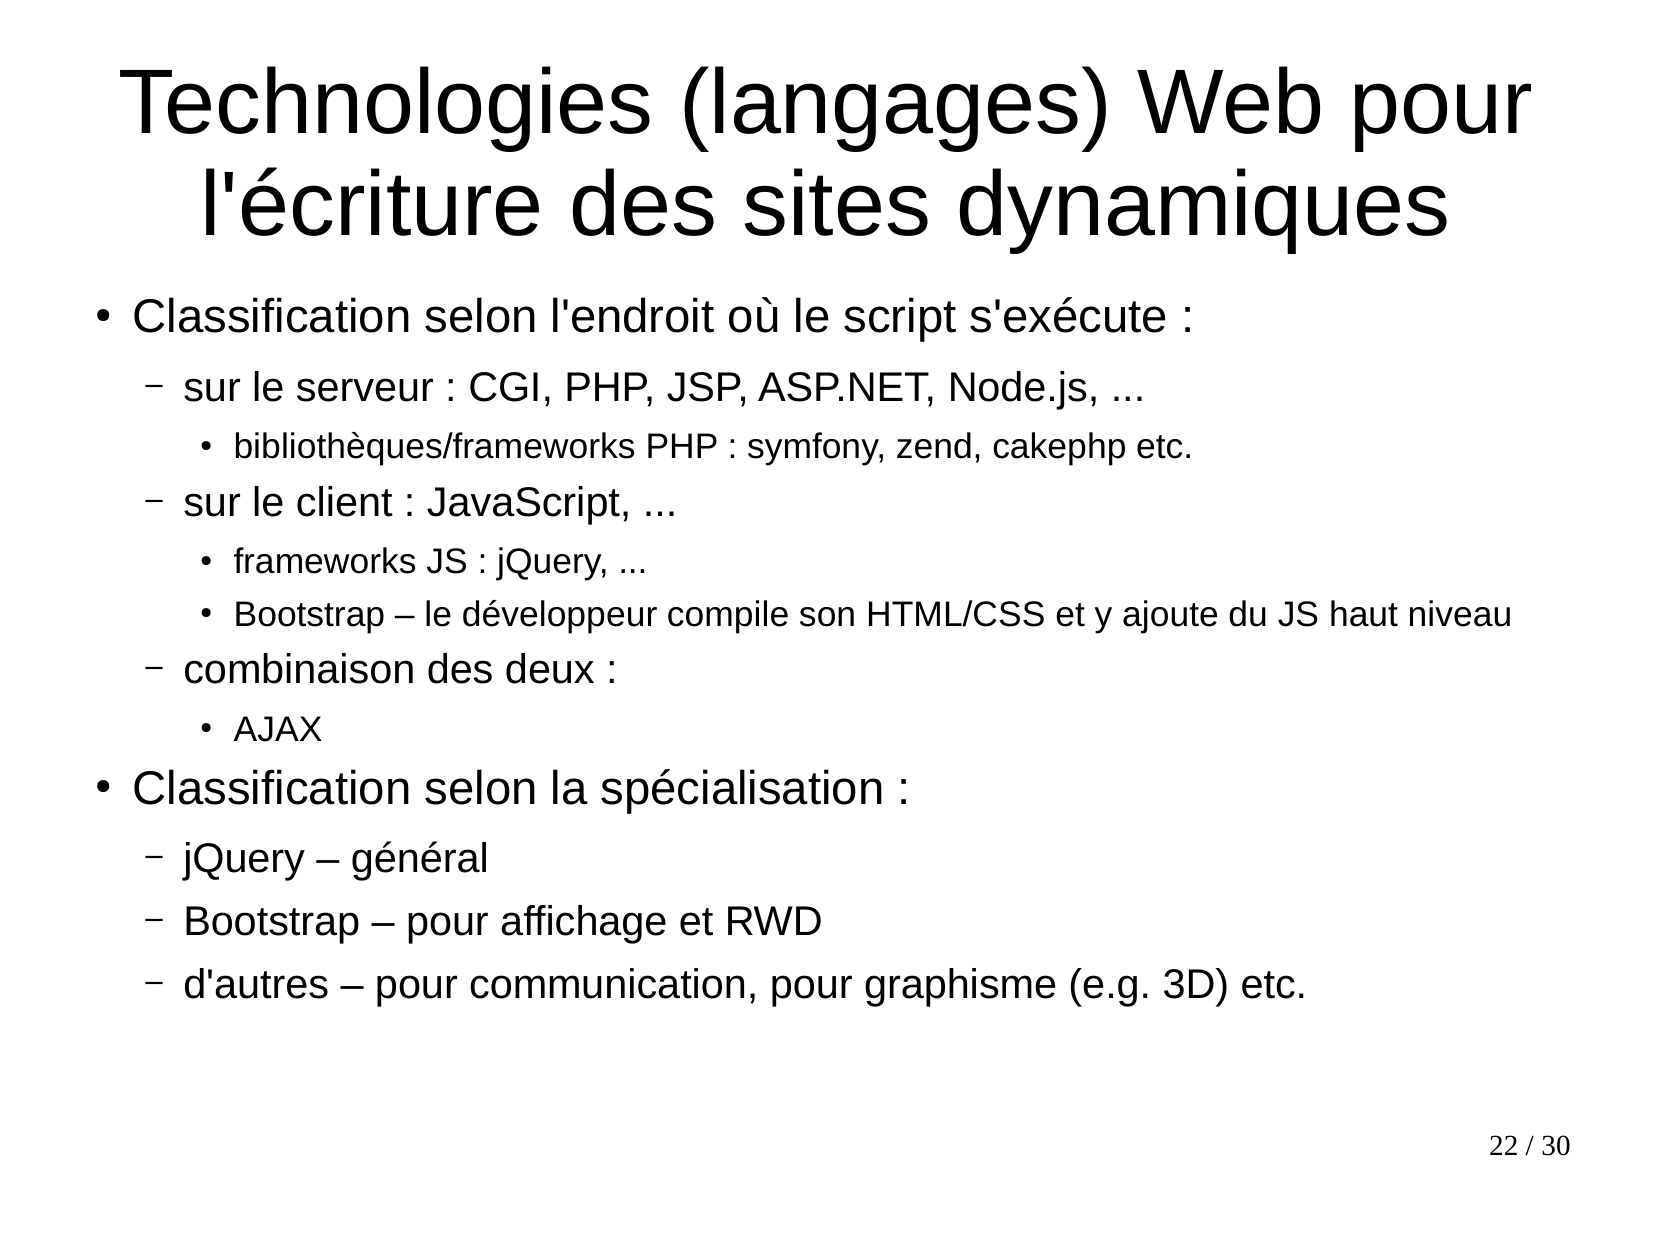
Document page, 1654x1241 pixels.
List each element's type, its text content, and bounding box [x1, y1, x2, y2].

title Technologies (langages) Web pour l'écriture des sites dynamiques [82, 49, 1571, 257]
list Classification selon l'endroit où le script s'exécute : sur le serveur : CGI, PHP, JSP, ASP.NET, Node.js, ... bibliothèques/frameworks PHP : symfony, zend, cakephp etc. sur le client : JavaScript, ... frameworks JS : jQuery, ... Bootstrap – le développeur compile son HTML/CSS et y ajoute du JS haut niveau combinaison des deux : AJAX Classification selon la spécialisation : jQuery – général Bootstrap – pour affichage et RWD d'autres – pour communication, pour graphisme (e.g. 3D) etc. [82, 290, 1571, 1010]
